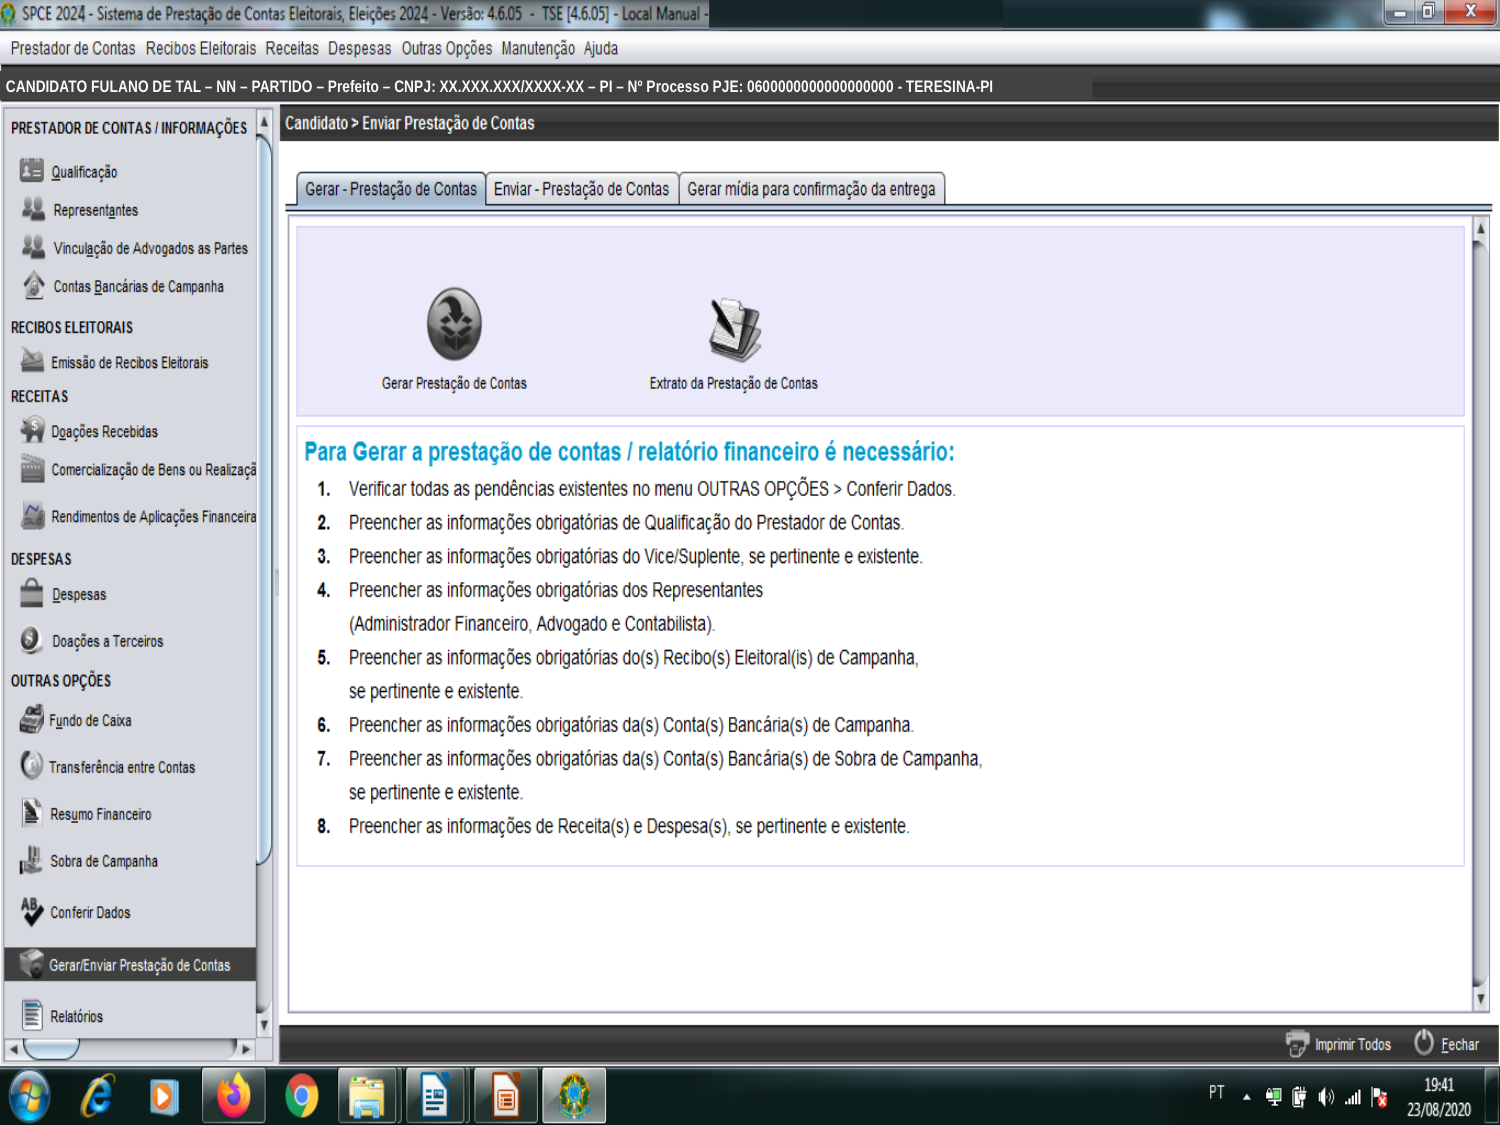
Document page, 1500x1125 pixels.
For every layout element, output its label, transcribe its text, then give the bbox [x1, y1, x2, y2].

picture [0, 0, 1500, 1125]
text_box CANDIDATO FULANO DE TAL – NN – PARTIDO – Prefeito – CNPJ: XX.XXX.XXX/XXXX-XX – PI – Nº Processo PJE: 0600000000000000000 - TERESINA-PI [0, 70, 1093, 101]
